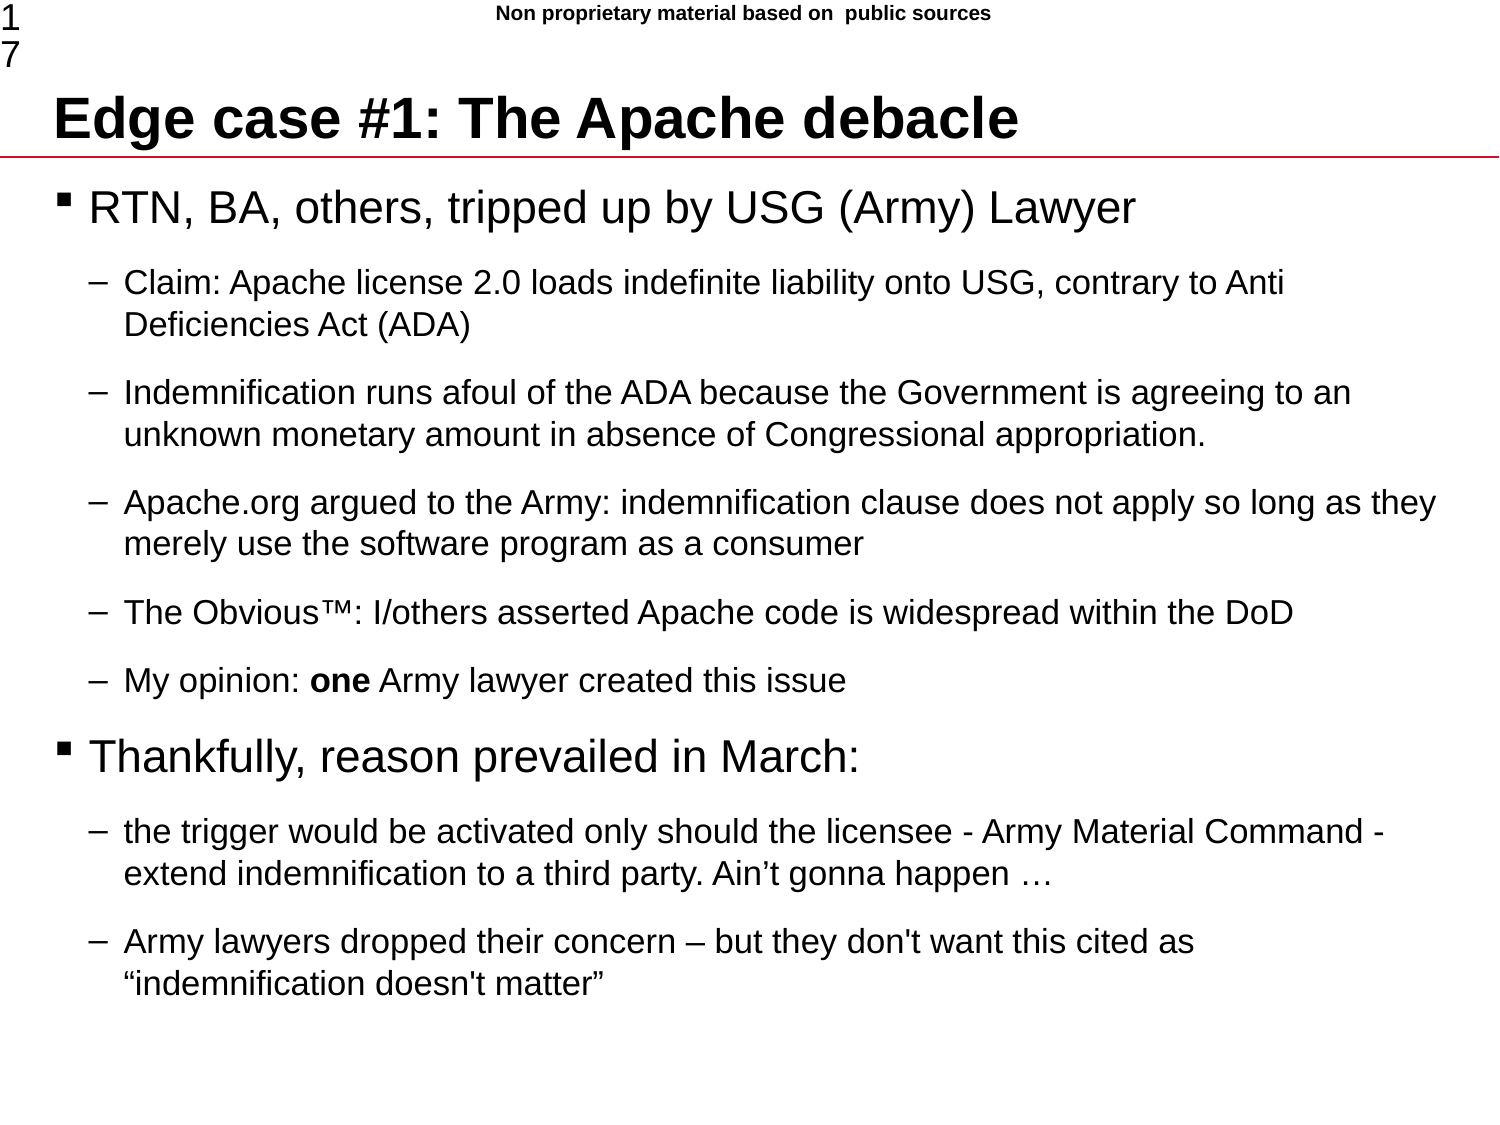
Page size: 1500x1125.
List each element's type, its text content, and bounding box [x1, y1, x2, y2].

title Edge case #1: The Apache debacle [38, 35, 1225, 158]
list RTN, BA, others, tripped up by USG (Army) Lawyer Claim: Apache license 2.0 loads indefinite liability onto USG, contrary to Anti Deficiencies Act (ADA) Indemnification runs afoul of the ADA because the Government is agreeing to an unknown monetary amount in absence of Congressional appropriation. Apache.org argued to the Army: indemnification clause does not apply so long as they merely use the software program as a consumer The Obvious™: I/others asserted Apache code is widespread within the DoD My opinion: one Army lawyer created this issue Thankfully, reason prevailed in March: the trigger would be activated only should the licensee - Army Material Command - extend indemnification to a third party. Ain’t gonna happen … Army lawyers dropped their concern – but they don't want this cited as “indemnification doesn't matter” [38, 170, 1461, 1011]
